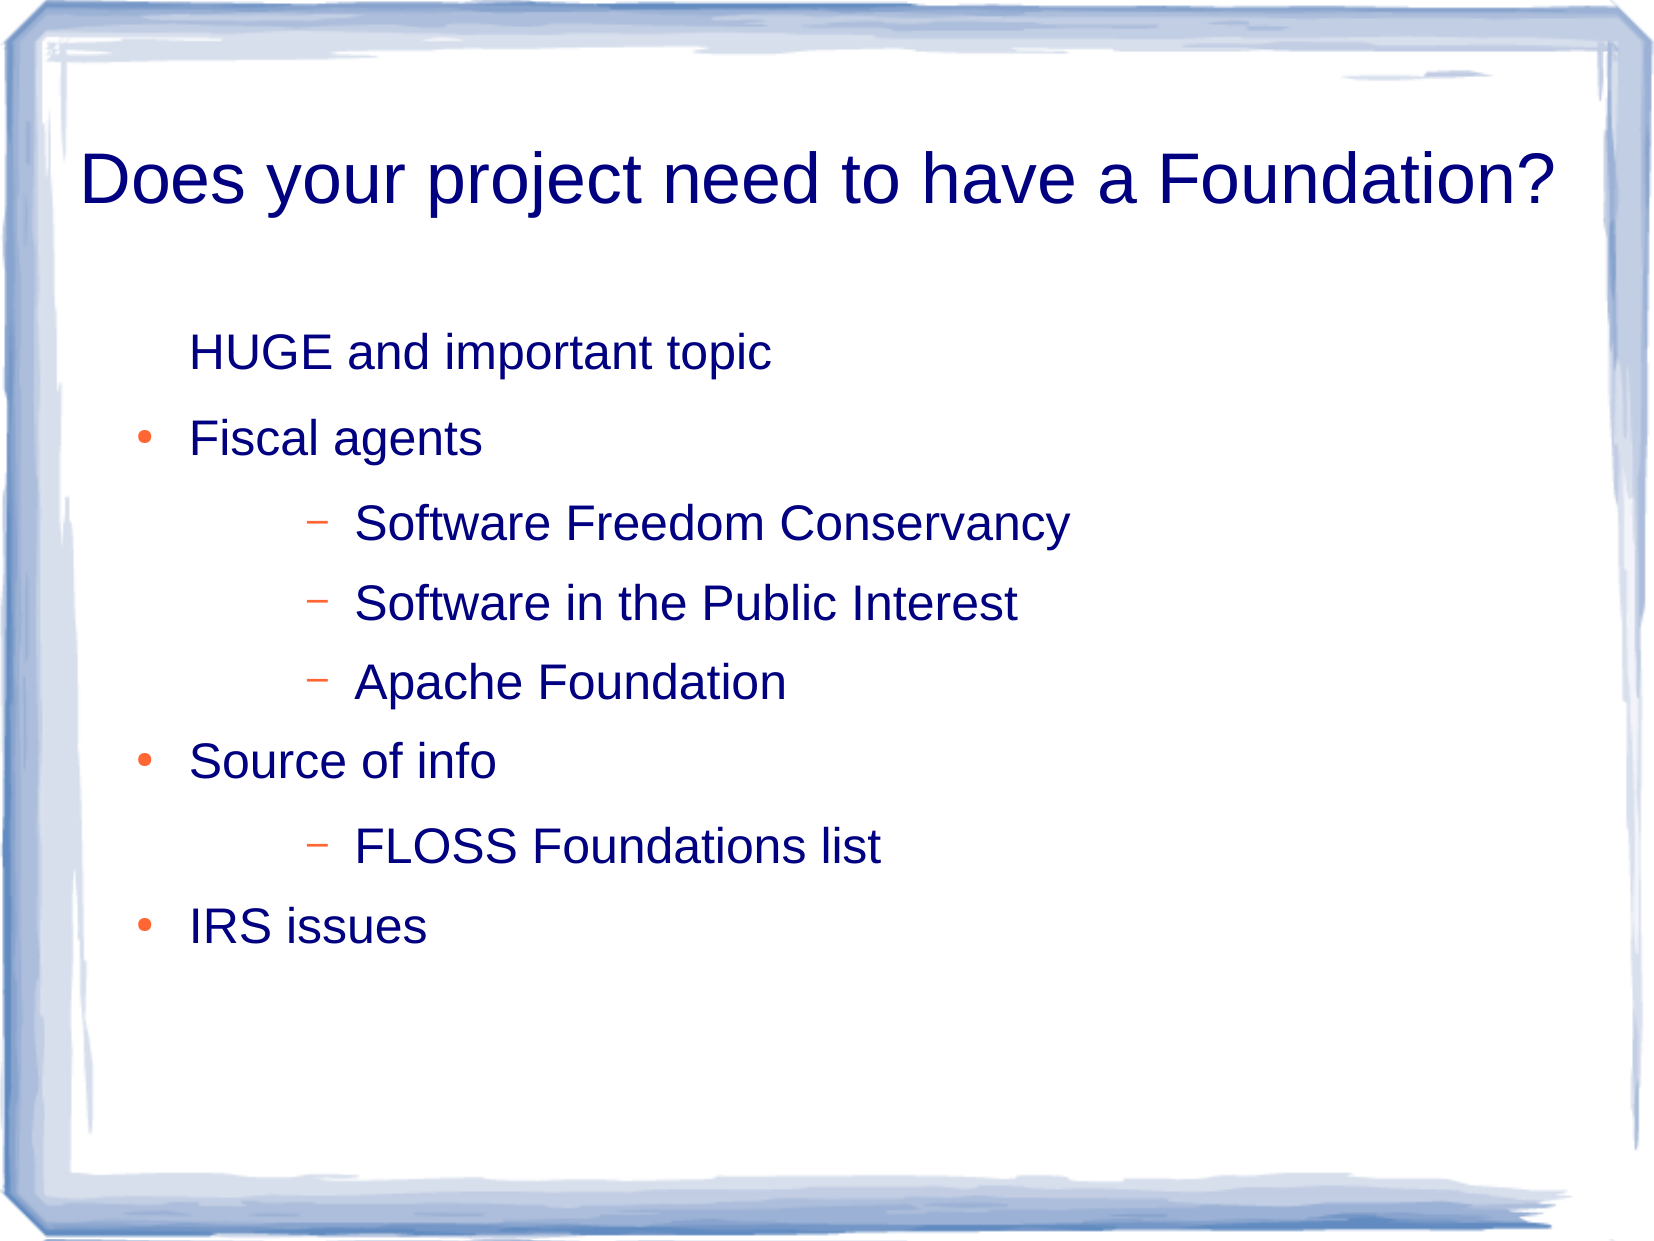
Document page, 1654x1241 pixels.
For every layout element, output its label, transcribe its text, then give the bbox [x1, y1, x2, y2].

title Does your project need to have a Foundation? [75, 75, 1564, 283]
picture [0, 0, 1654, 1241]
list HUGE and important topic Fiscal agents Software Freedom Conservancy Software in the Public Interest Apache Foundation Source of info FLOSS Foundations list IRS issues [118, 324, 1571, 1004]
